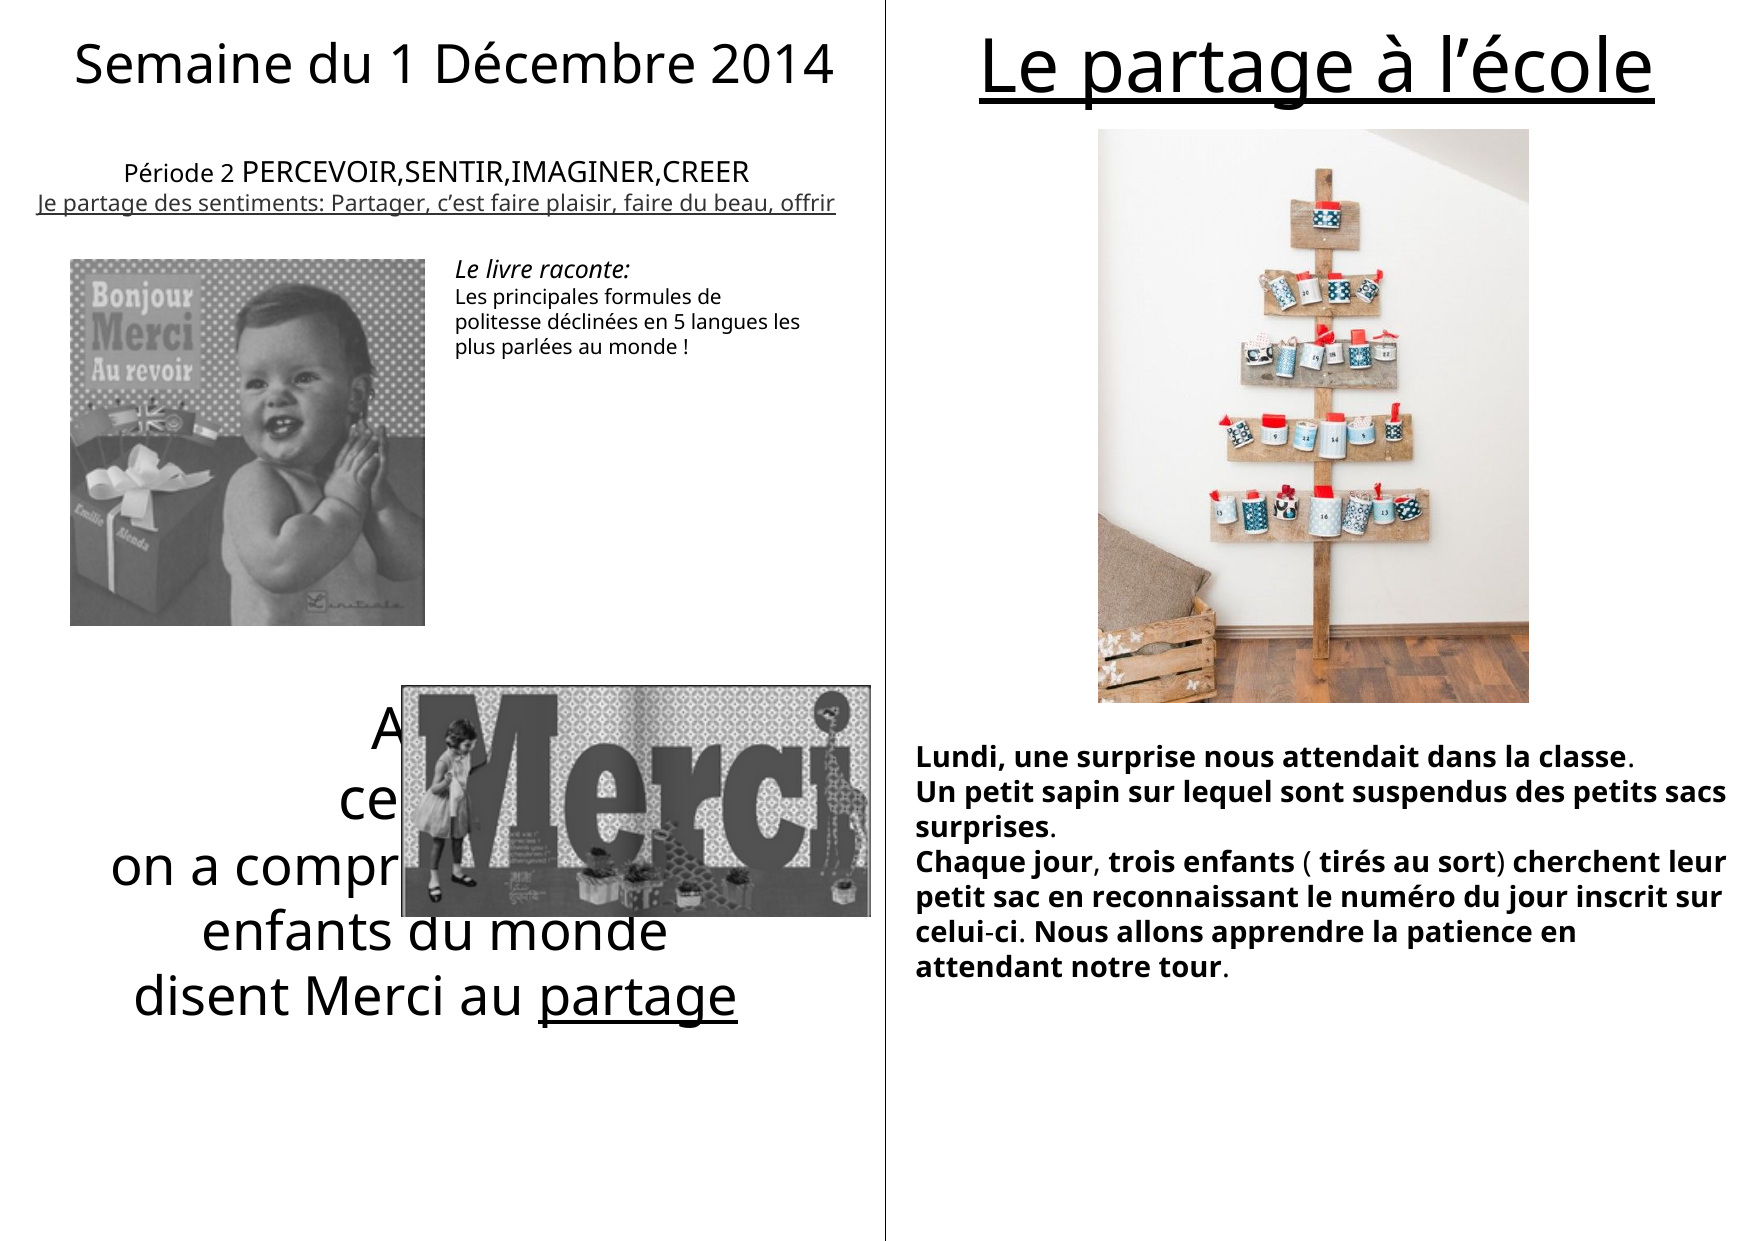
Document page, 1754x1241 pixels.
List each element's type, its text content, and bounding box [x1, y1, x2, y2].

text_box Le partage à l’école [897, 11, 1737, 1170]
text_box Semaine du 1 Décembre 2014 [47, 23, 863, 119]
text_box Lundi, une surprise nous attendait dans la classe. Un petit sapin sur lequel sont suspendus des petits sacs surprises. Chaque jour, trois enfants ( tirés au sort) cherchent leur petit sac en reconnaissant le numéro du jour inscrit sur celui-ci. Nous allons apprendre la patience en attendant notre tour. [909, 732, 1737, 1183]
text_box Période 2 PERCEVOIR,SENTIR,IMAGINER,CREER Je partage des sentiments: Partager, c’est faire plaisir, faire du beau, offrir [11, 147, 863, 254]
text_box Le livre raconte: Les principales formules de politesse déclinées en 5 langues les plus parlées au monde ! [448, 247, 815, 674]
text_box Avec ce livre, on a compris que tous les enfants du monde disent Merci au partage [35, 685, 851, 1241]
picture [70, 259, 425, 627]
picture [401, 685, 871, 917]
picture [1098, 129, 1529, 703]
